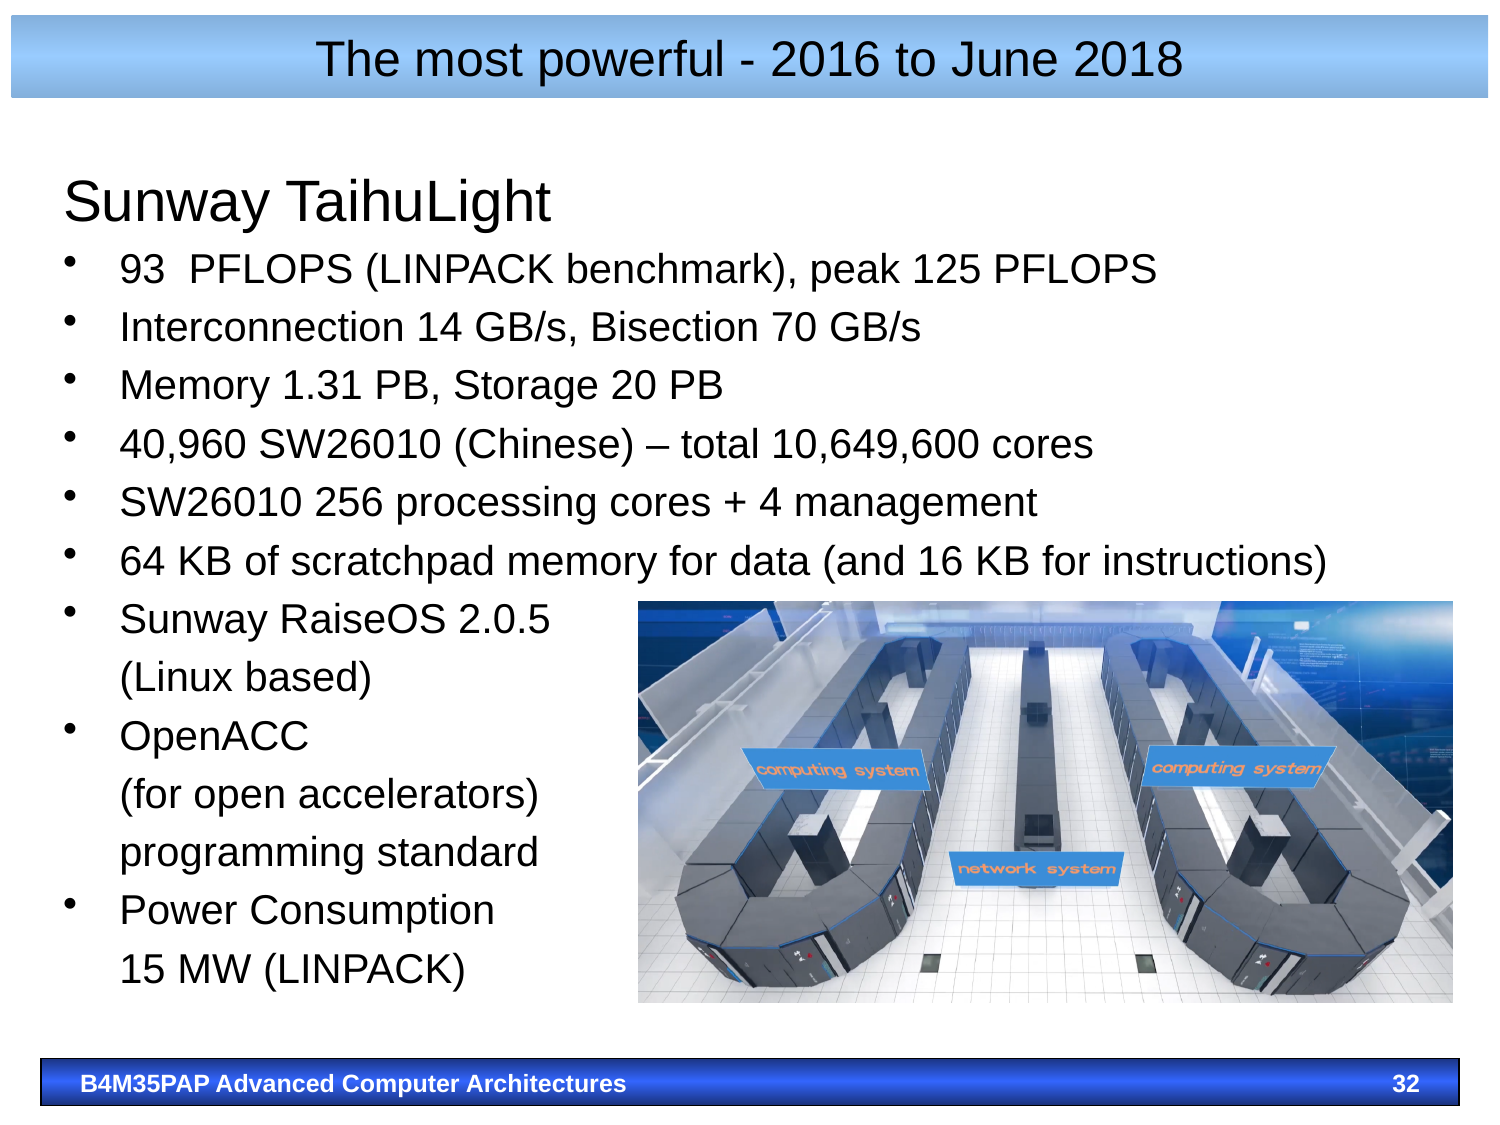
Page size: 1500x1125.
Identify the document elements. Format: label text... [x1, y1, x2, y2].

title The most powerful - 2016 to June 2018 [11, 15, 1489, 98]
picture [638, 601, 1453, 1003]
text_box Sunway TaihuLight 93 PFLOPS (LINPACK benchmark), peak 125 PFLOPS Interconnection 14 GB/s, Bisection 70 GB/s Memory 1.31 PB, Storage 20 PB 40,960 SW26010 (Chinese) – total 10,649,600 cores SW26010 256 processing cores + 4 management 64 KB of scratchpad memory for data (and 16 KB for instructions) Sunway RaiseOS 2.0.5 (Linux based) OpenACC (for open accelerators) programming standard Power Consumption 15 MW (LINPACK) [48, 155, 1412, 798]
